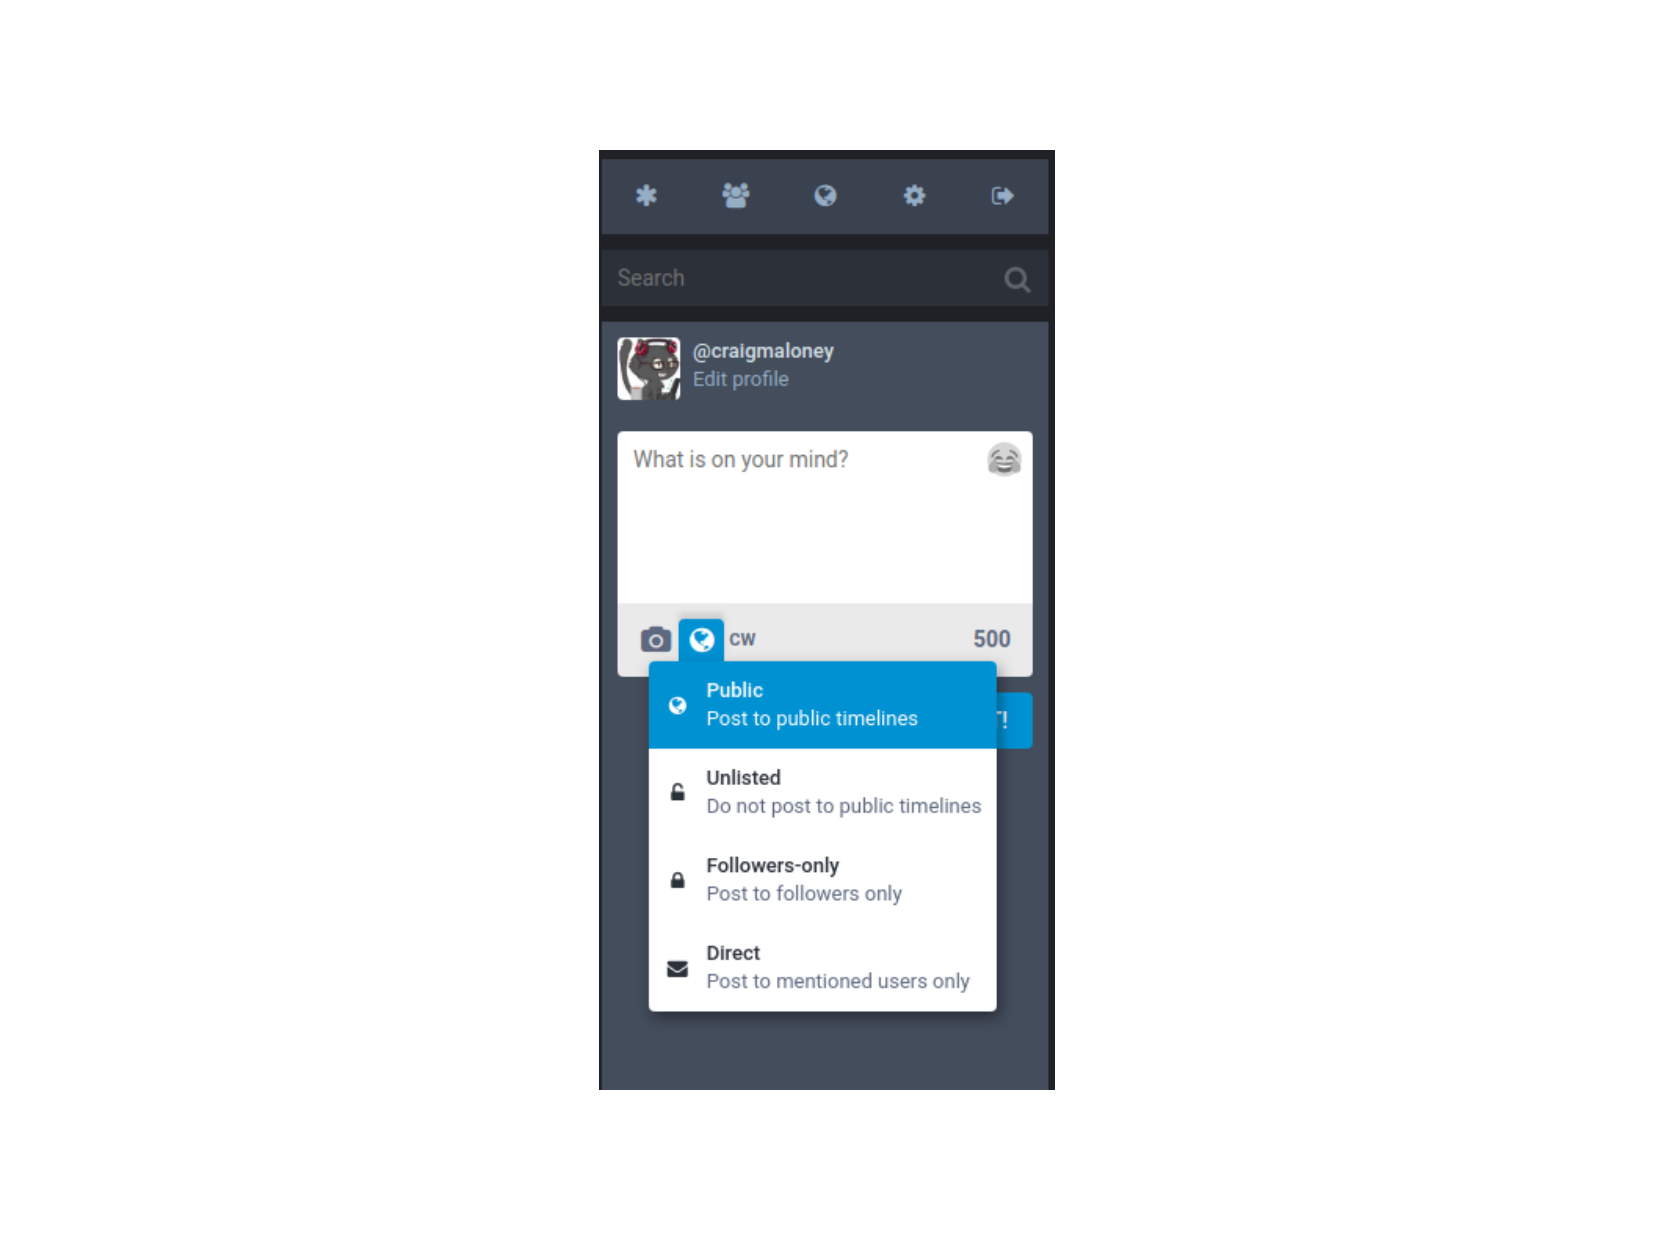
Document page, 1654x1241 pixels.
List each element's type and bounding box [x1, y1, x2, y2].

picture [599, 150, 1055, 1090]
